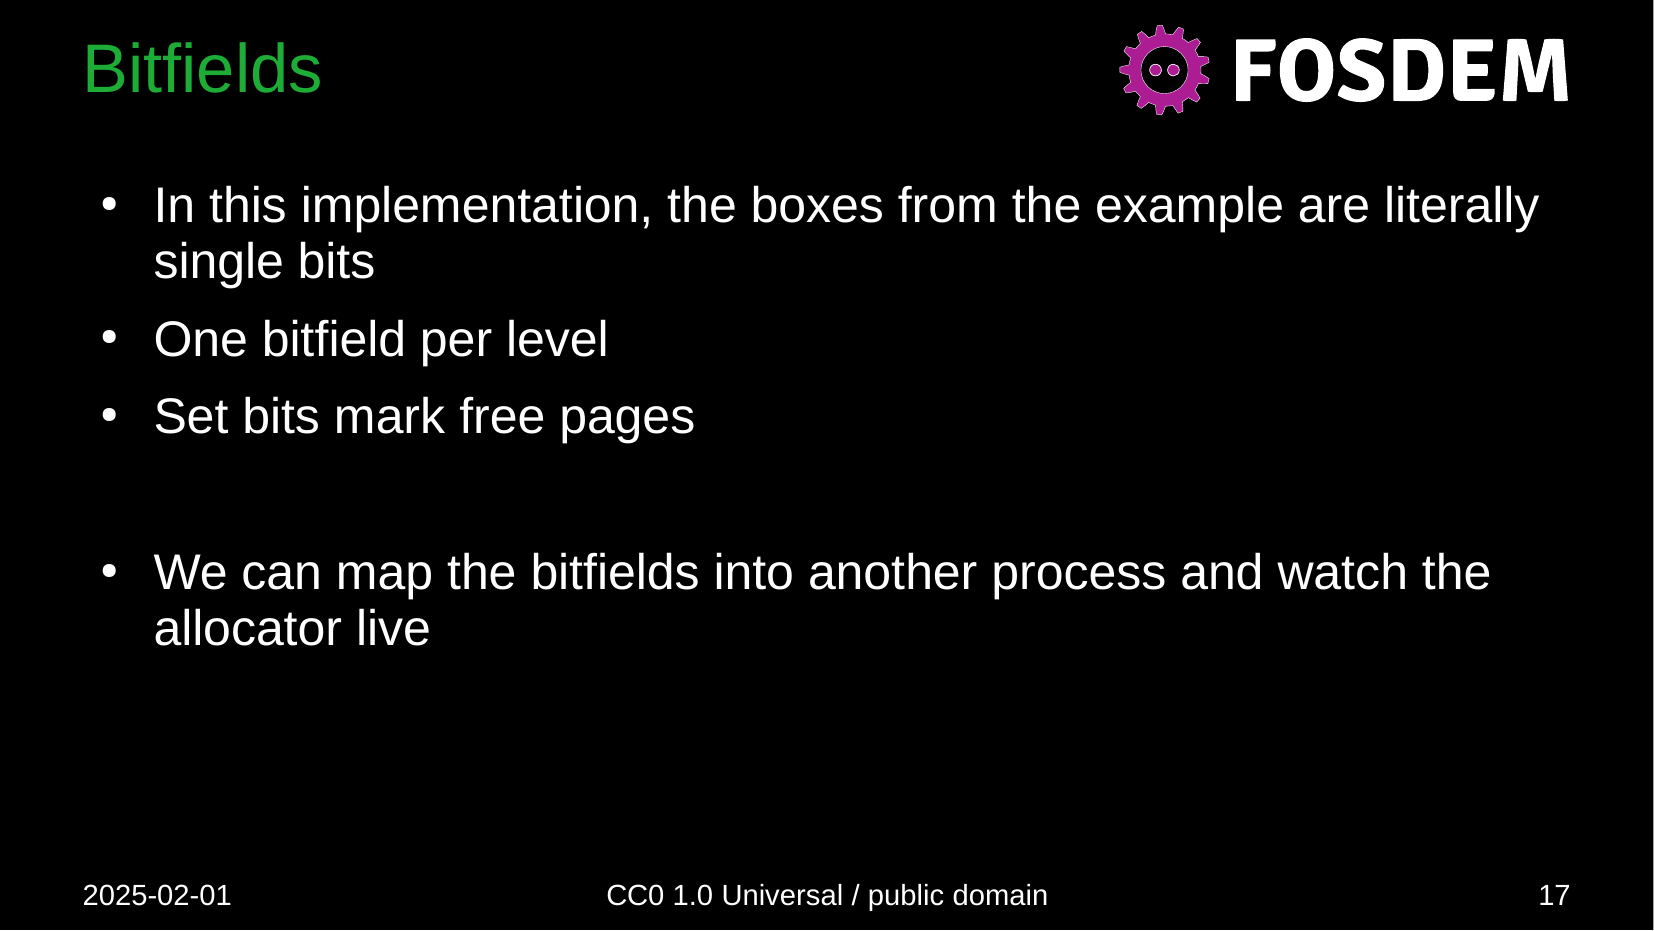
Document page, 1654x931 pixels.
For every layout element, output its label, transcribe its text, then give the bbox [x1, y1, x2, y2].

list In this implementation, the boxes from the example are literally single bits One bitfield per level Set bits mark free pages We can map the bitfields into another process and watch the allocator live [82, 177, 1571, 717]
title Bitfields [82, 30, 1004, 108]
